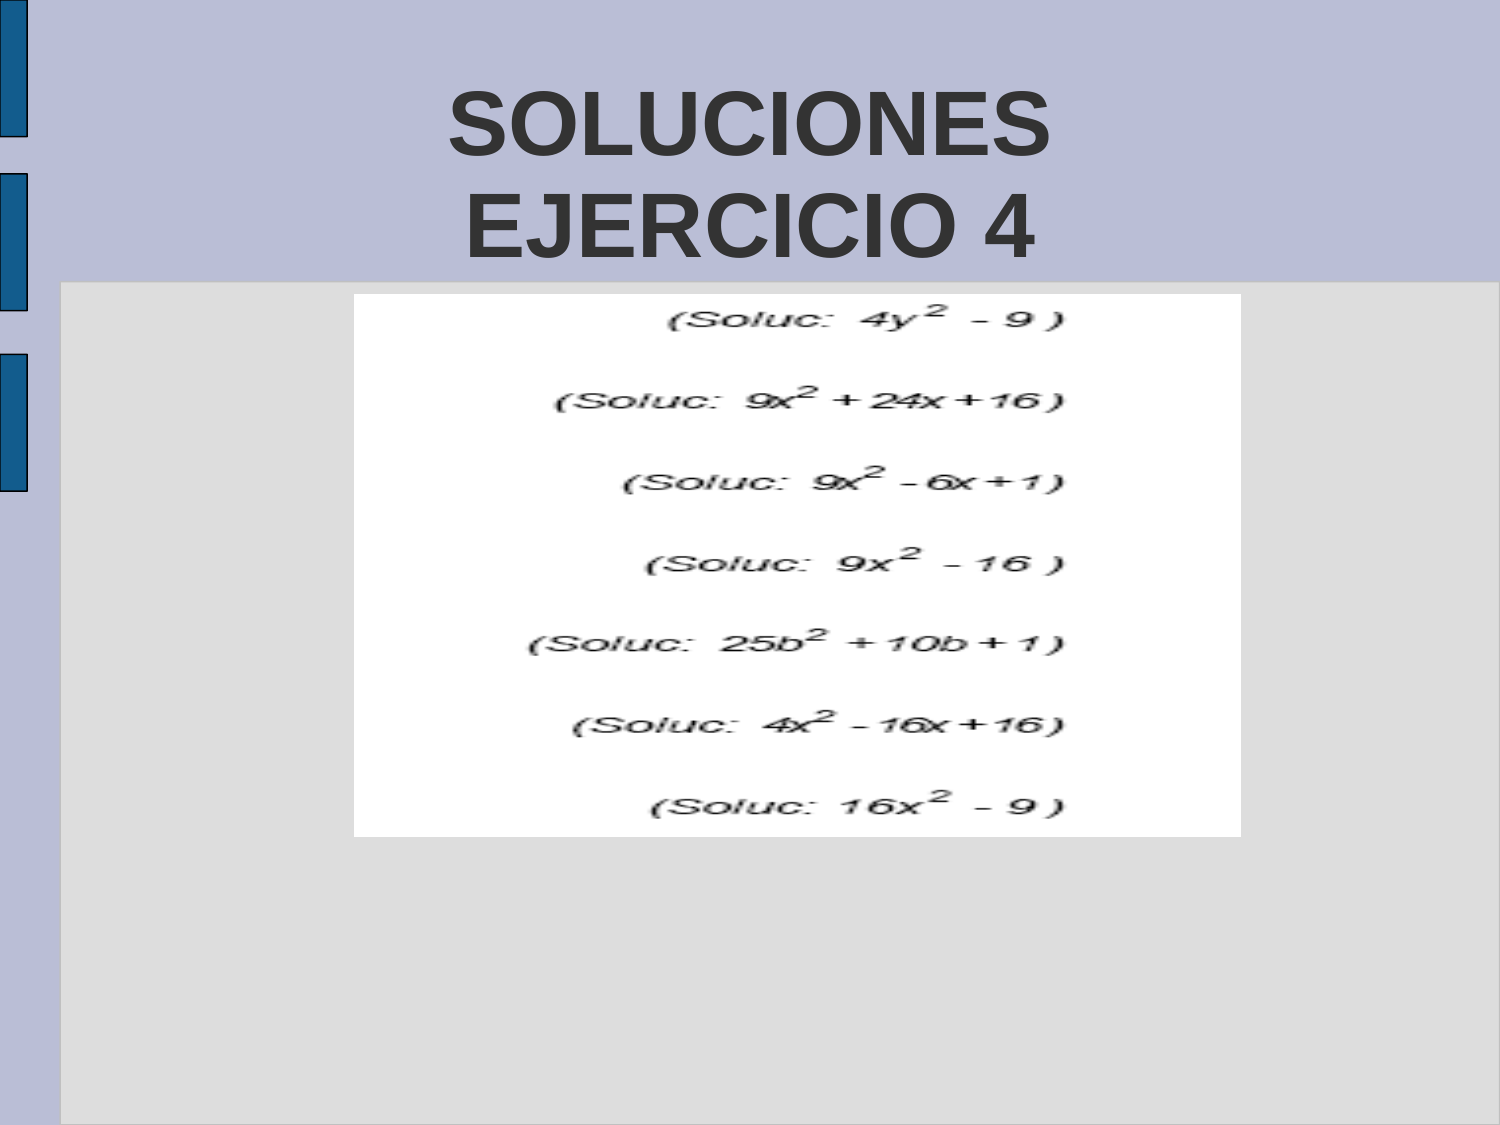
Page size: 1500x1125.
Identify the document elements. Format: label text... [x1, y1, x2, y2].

picture [354, 294, 1241, 837]
title SOLUCIONES EJERCICIO 4 [110, 73, 1391, 279]
